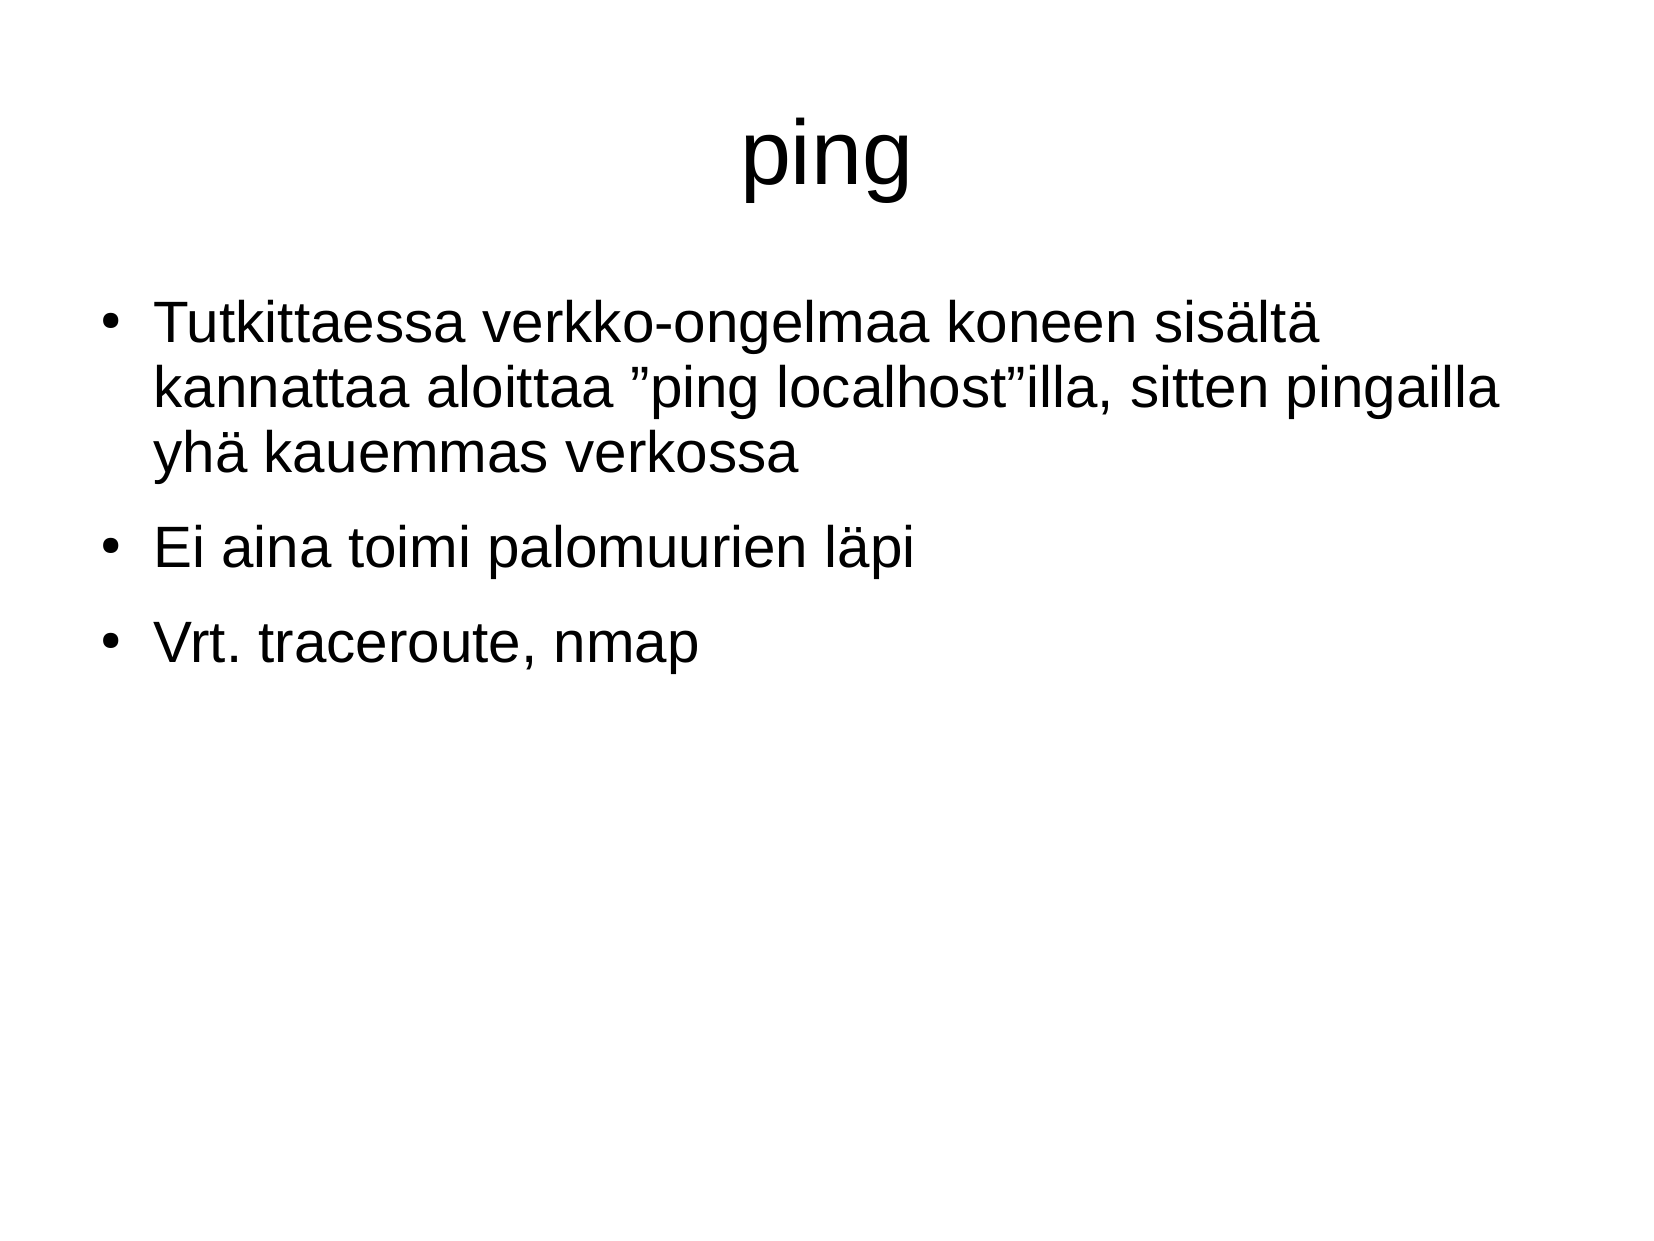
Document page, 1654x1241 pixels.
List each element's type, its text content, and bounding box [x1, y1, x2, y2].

list Tutkittaessa verkko-ongelmaa koneen sisältä kannattaa aloittaa ”ping localhost”illa, sitten pingailla yhä kauemmas verkossa Ei aina toimi palomuurien läpi Vrt. traceroute, nmap [82, 290, 1571, 1010]
title ping [82, 49, 1571, 257]
